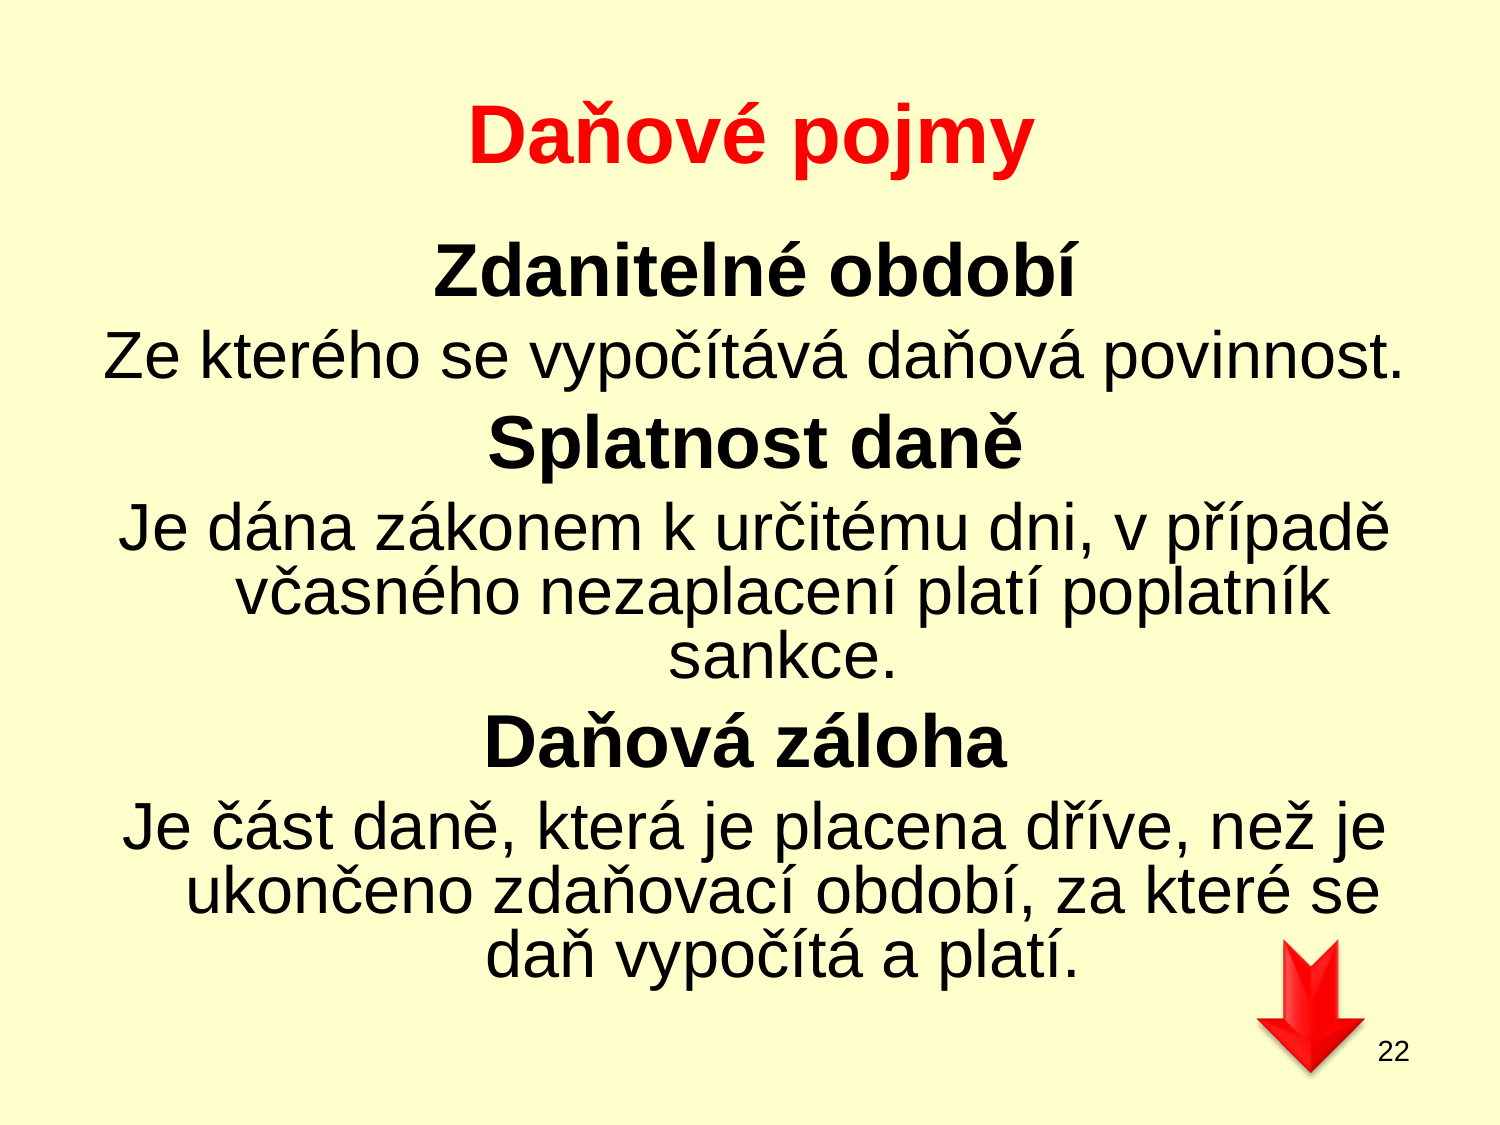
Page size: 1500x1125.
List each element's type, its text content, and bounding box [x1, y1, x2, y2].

picture [1247, 934, 1375, 1087]
title Daňové pojmy [76, 72, 1427, 188]
text_box <číslo> [1074, 1024, 1426, 1103]
list Zdanitelné období Ze kterého se vypočítává daňová povinnost. Splatnost daně Je dána zákonem k určitému dni, v případě včasného nezaplacení platí poplatník sankce. Daňová záloha Je část daně, která je placena dříve, než je ukončeno zdaňovací období, za které se daň vypočítá a platí. [53, 231, 1459, 1095]
